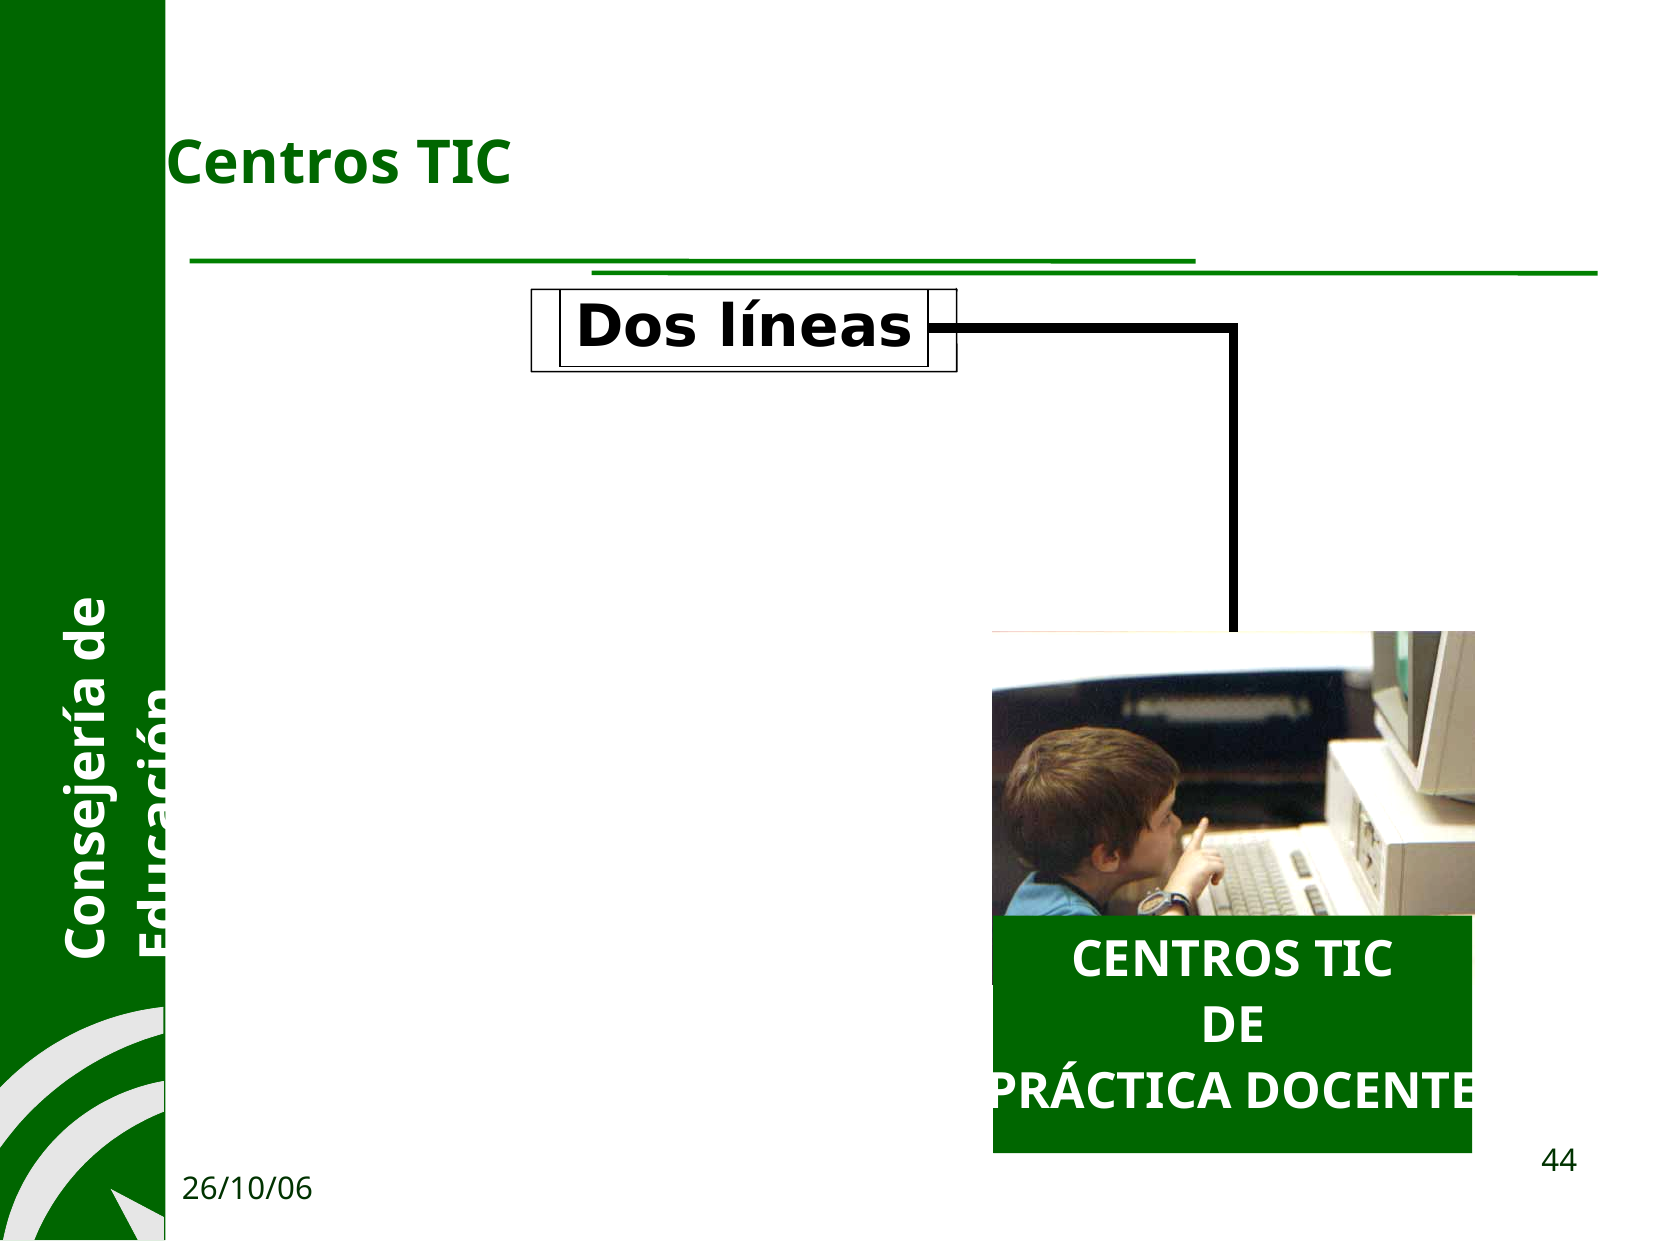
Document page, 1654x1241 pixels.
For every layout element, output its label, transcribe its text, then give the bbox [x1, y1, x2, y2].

title Centros TIC [165, 49, 1572, 257]
picture [992, 631, 1475, 915]
text_box Dos líneas [560, 289, 929, 367]
text_box [993, 1130, 1473, 1154]
text_box CENTROS TIC DE PRÁCTICA DOCENTE [971, 915, 1494, 1130]
